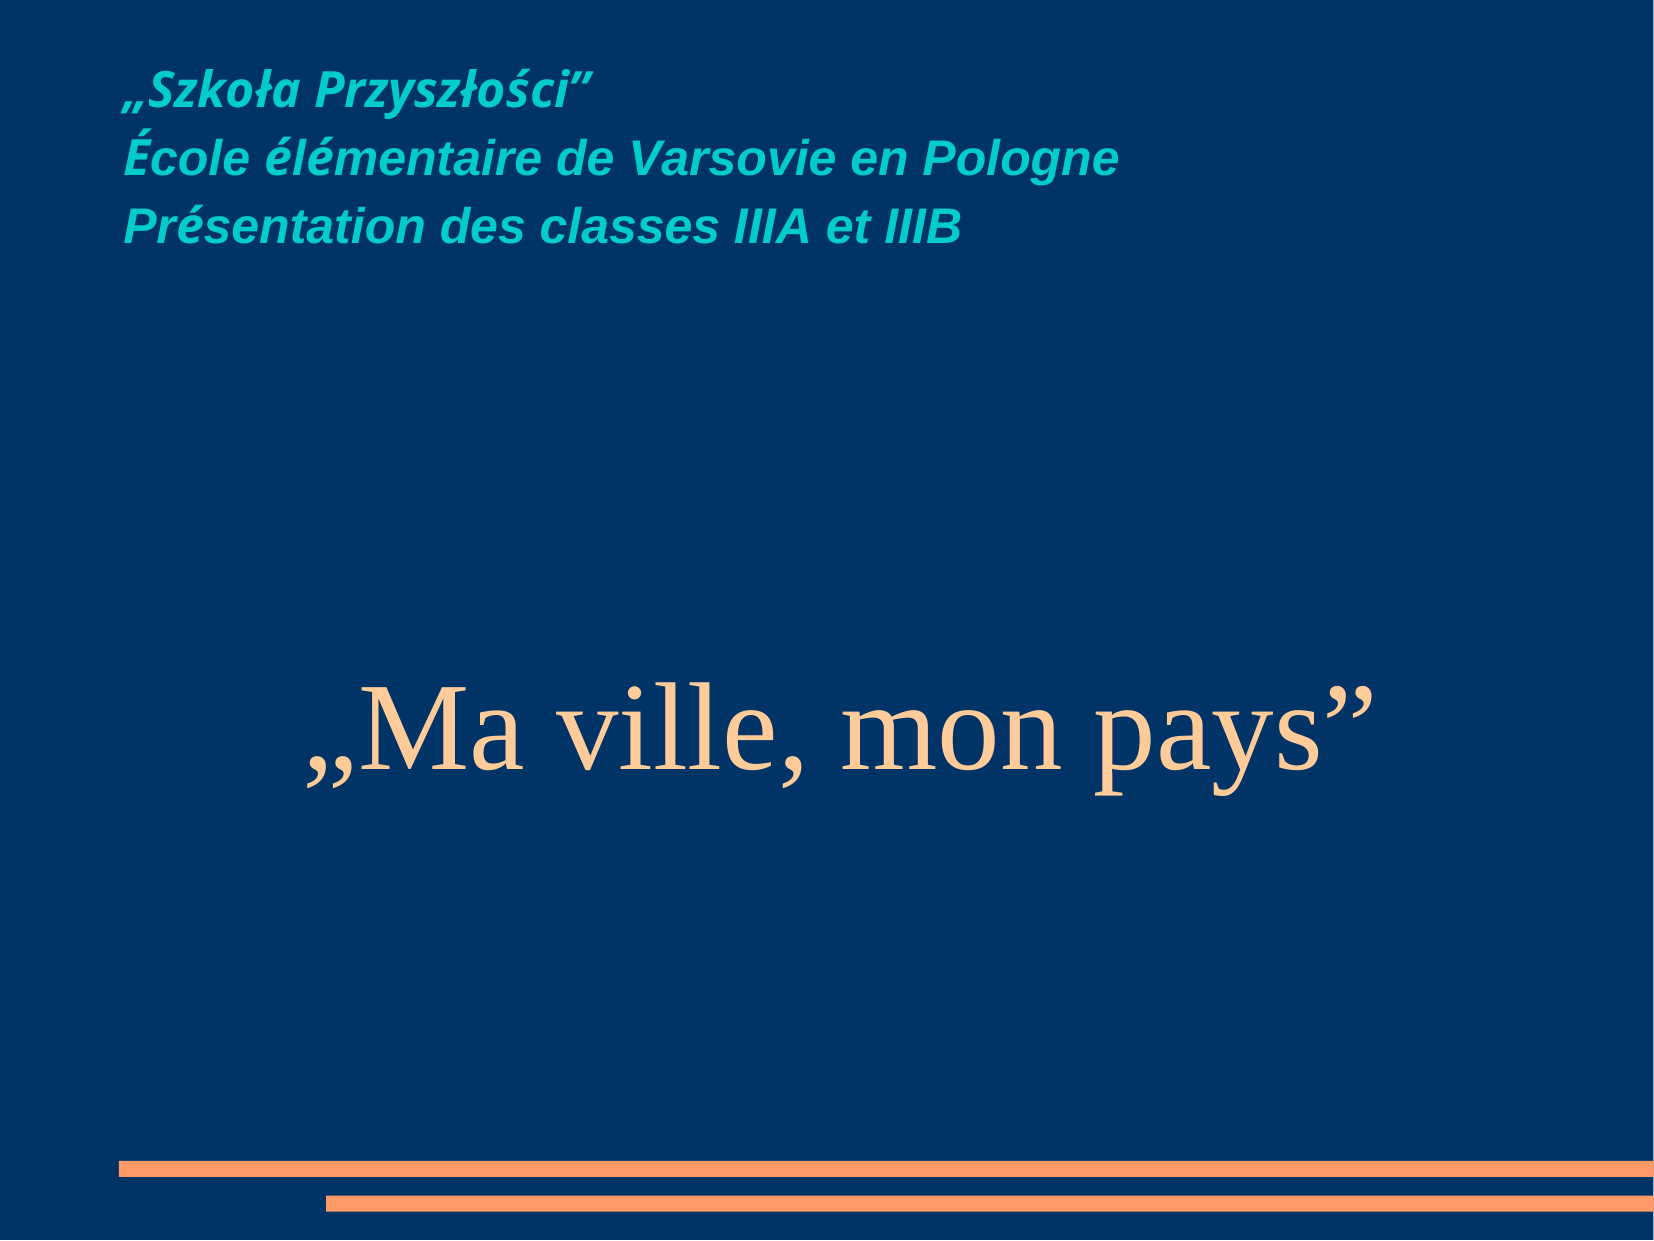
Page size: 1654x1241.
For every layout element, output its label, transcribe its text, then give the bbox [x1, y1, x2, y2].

subtitle „Ma ville, mon pays” [121, 322, 1561, 1132]
title „Szkoła Przyszłości” École élémentaire de Varsovie en Pologne Présentation des classes IIIA et IIIB [123, 52, 1536, 260]
